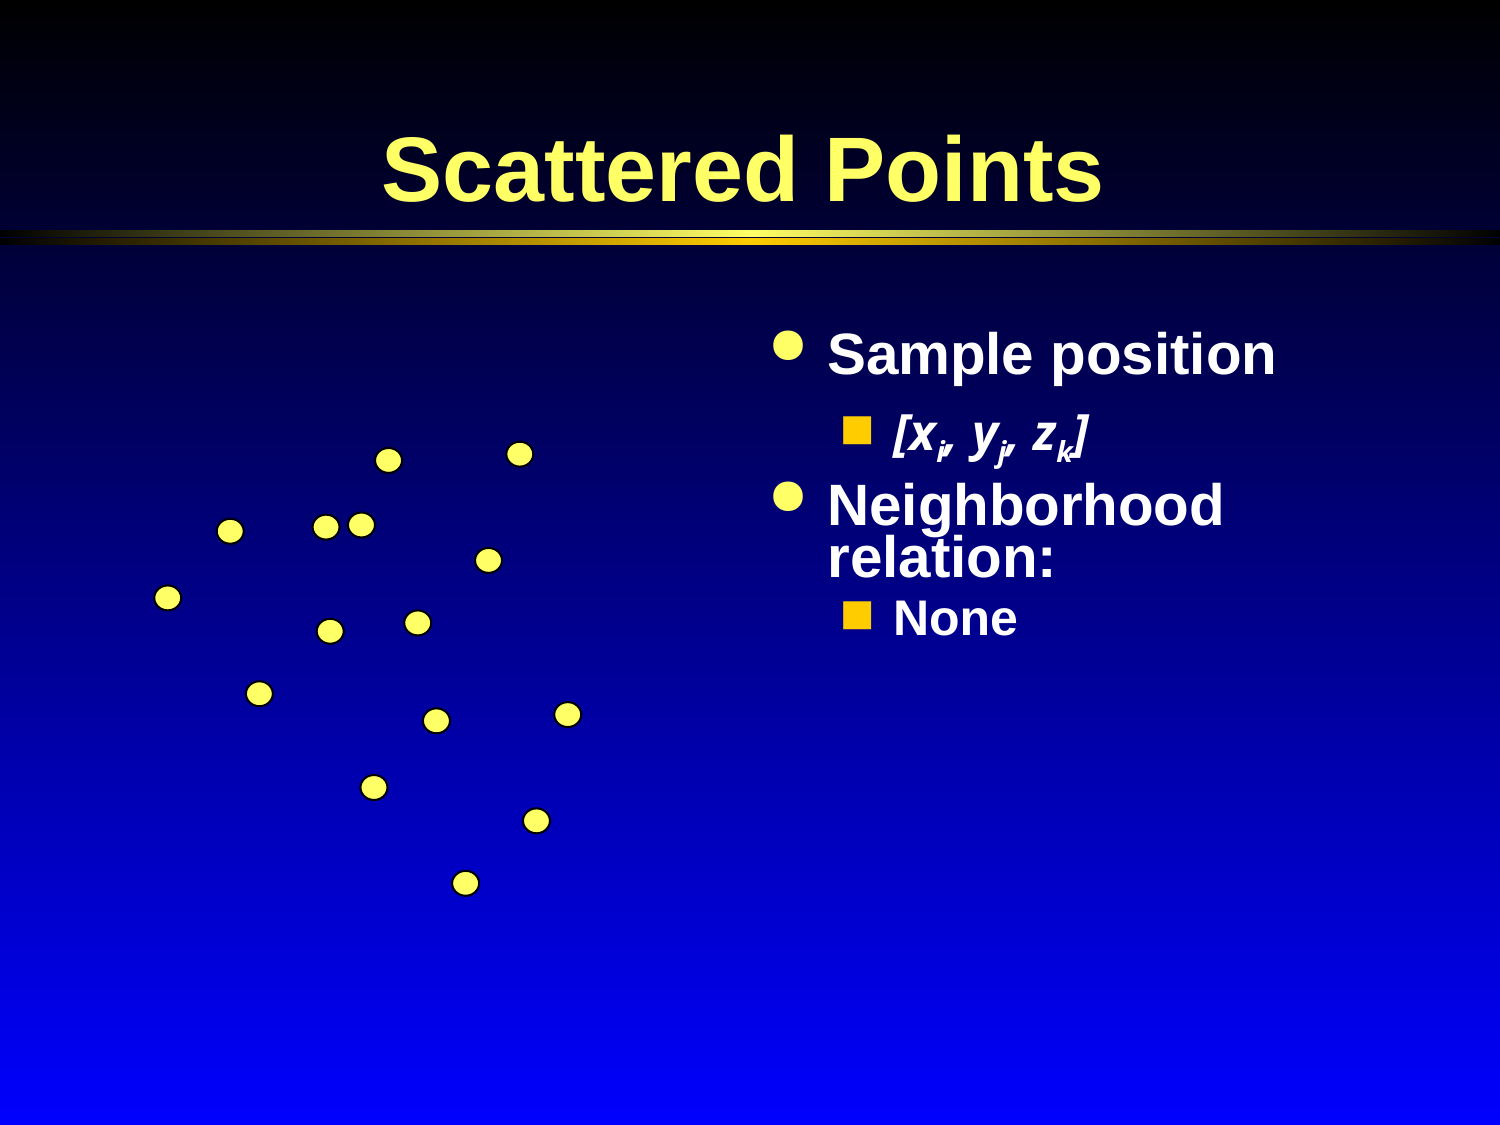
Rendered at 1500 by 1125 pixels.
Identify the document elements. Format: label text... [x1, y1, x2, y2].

text_box [404, 610, 432, 636]
text_box [154, 585, 182, 611]
text_box [452, 870, 480, 896]
text_box [375, 447, 403, 473]
text_box [474, 547, 503, 573]
title Scattered Points [99, 37, 1388, 225]
text_box [245, 681, 273, 707]
text_box [312, 514, 340, 540]
text_box [522, 808, 550, 834]
text_box [554, 702, 582, 728]
list Sample position [xi, yj, zk] Neighborhood relation: None [756, 324, 1388, 1000]
text_box [347, 512, 376, 538]
text_box [316, 618, 344, 644]
text_box [216, 518, 244, 544]
text_box [360, 774, 388, 801]
text_box [422, 708, 451, 734]
text_box [506, 441, 534, 467]
